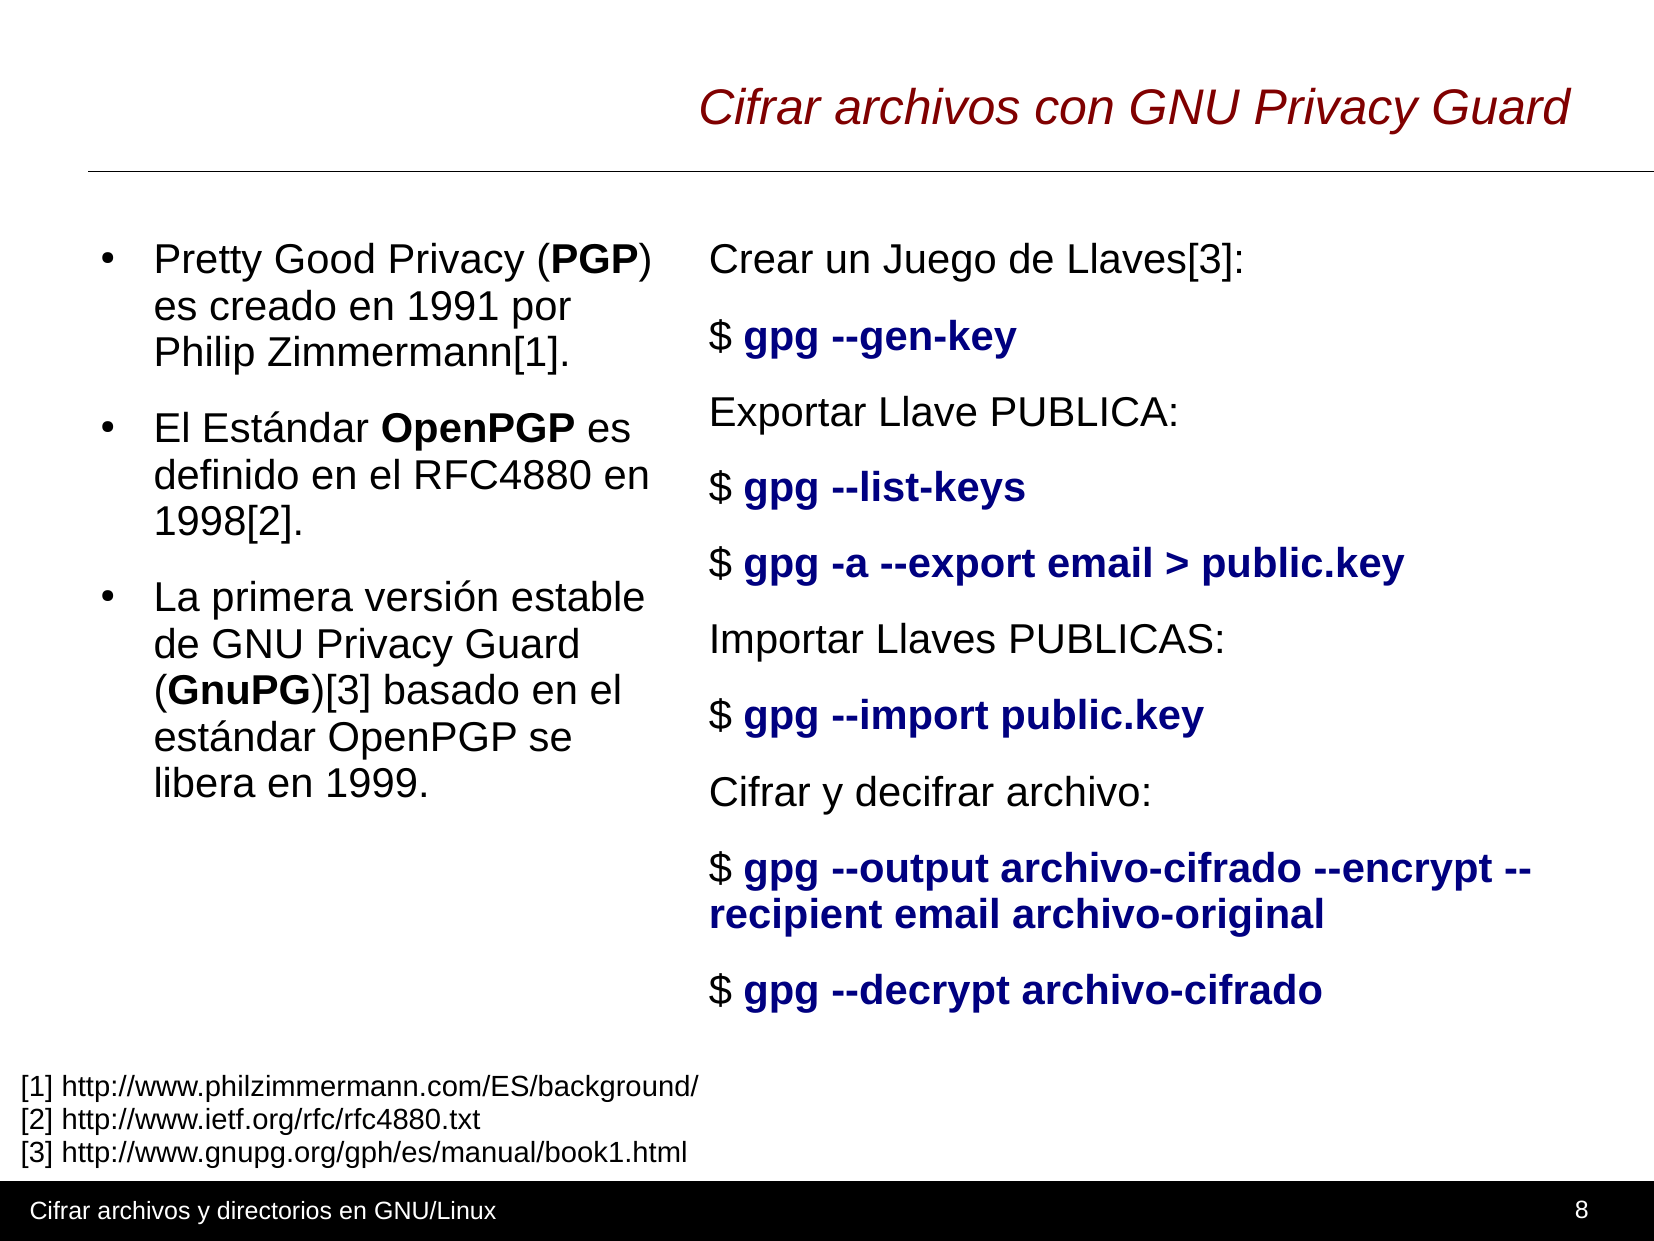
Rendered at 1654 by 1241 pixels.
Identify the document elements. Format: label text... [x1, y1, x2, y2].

title Cifrar archivos con GNU Privacy Guard [82, 67, 1571, 148]
list Pretty Good Privacy (PGP) es creado en 1991 por Philip Zimmermann[1]. El Estándar OpenPGP es definido en el RFC4880 en 1998[2]. La primera versión estable de GNU Privacy Guard (GnuPG)[3] basado en el estándar OpenPGP se libera en 1999. [82, 236, 680, 886]
list Crear un Juego de Llaves[3]: $ gpg --gen-key Exportar Llave PUBLICA: $ gpg --list-keys $ gpg -a --export email > public.key Importar Llaves PUBLICAS: $ gpg --import public.key Cifrar y decifrar archivo: $ gpg --output archivo-cifrado --encrypt --recipient email archivo-original $ gpg --decrypt archivo-cifrado [708, 236, 1572, 1055]
text_box [1] http://www.philzimmermann.com/ES/background/ [2] http://www.ietf.org/rfc/rfc4880.txt [3] http://www.gnupg.org/gph/es/manual/book1.html [5, 1062, 724, 1177]
